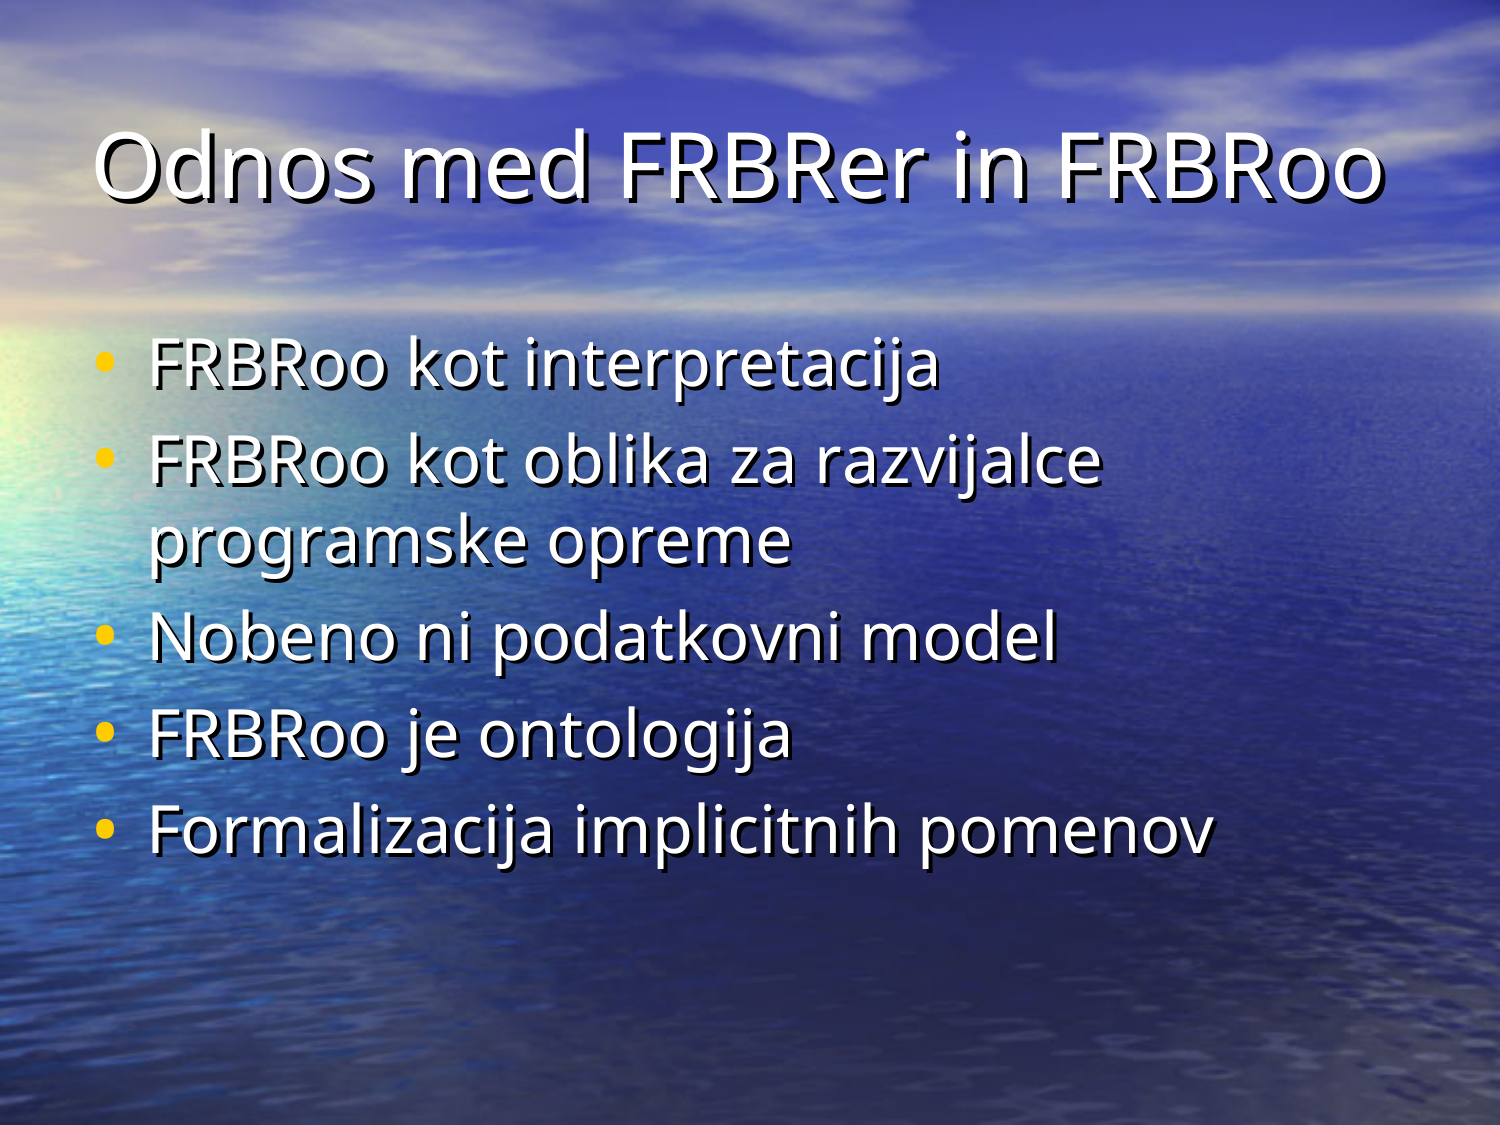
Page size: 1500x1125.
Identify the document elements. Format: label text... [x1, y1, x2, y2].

list FRBRoo kot interpretacija FRBRoo kot oblika za razvijalce programske opreme Nobeno ni podatkovni model FRBRoo je ontologija Formalizacija implicitnih pomenov [75, 312, 1426, 988]
picture [0, 0, 1500, 1125]
title Odnos med FRBRer in FRBRoo [75, 47, 1426, 276]
